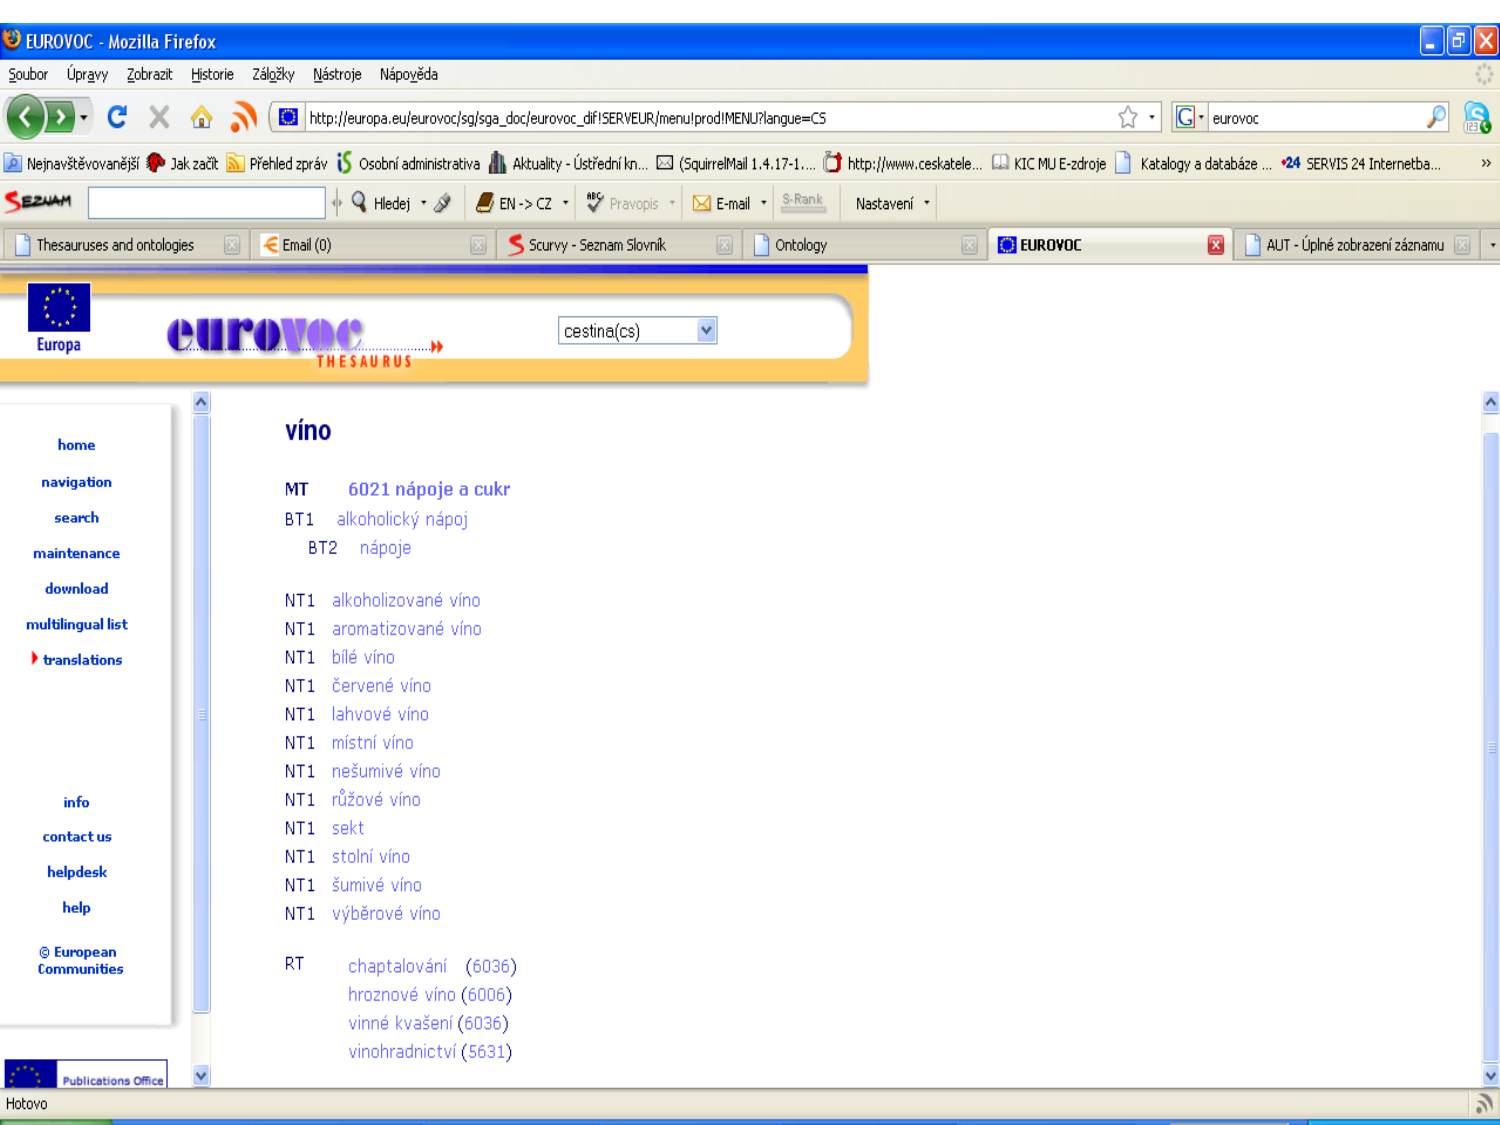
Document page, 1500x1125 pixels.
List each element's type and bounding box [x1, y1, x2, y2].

text_box [0, 23, 1500, 1125]
